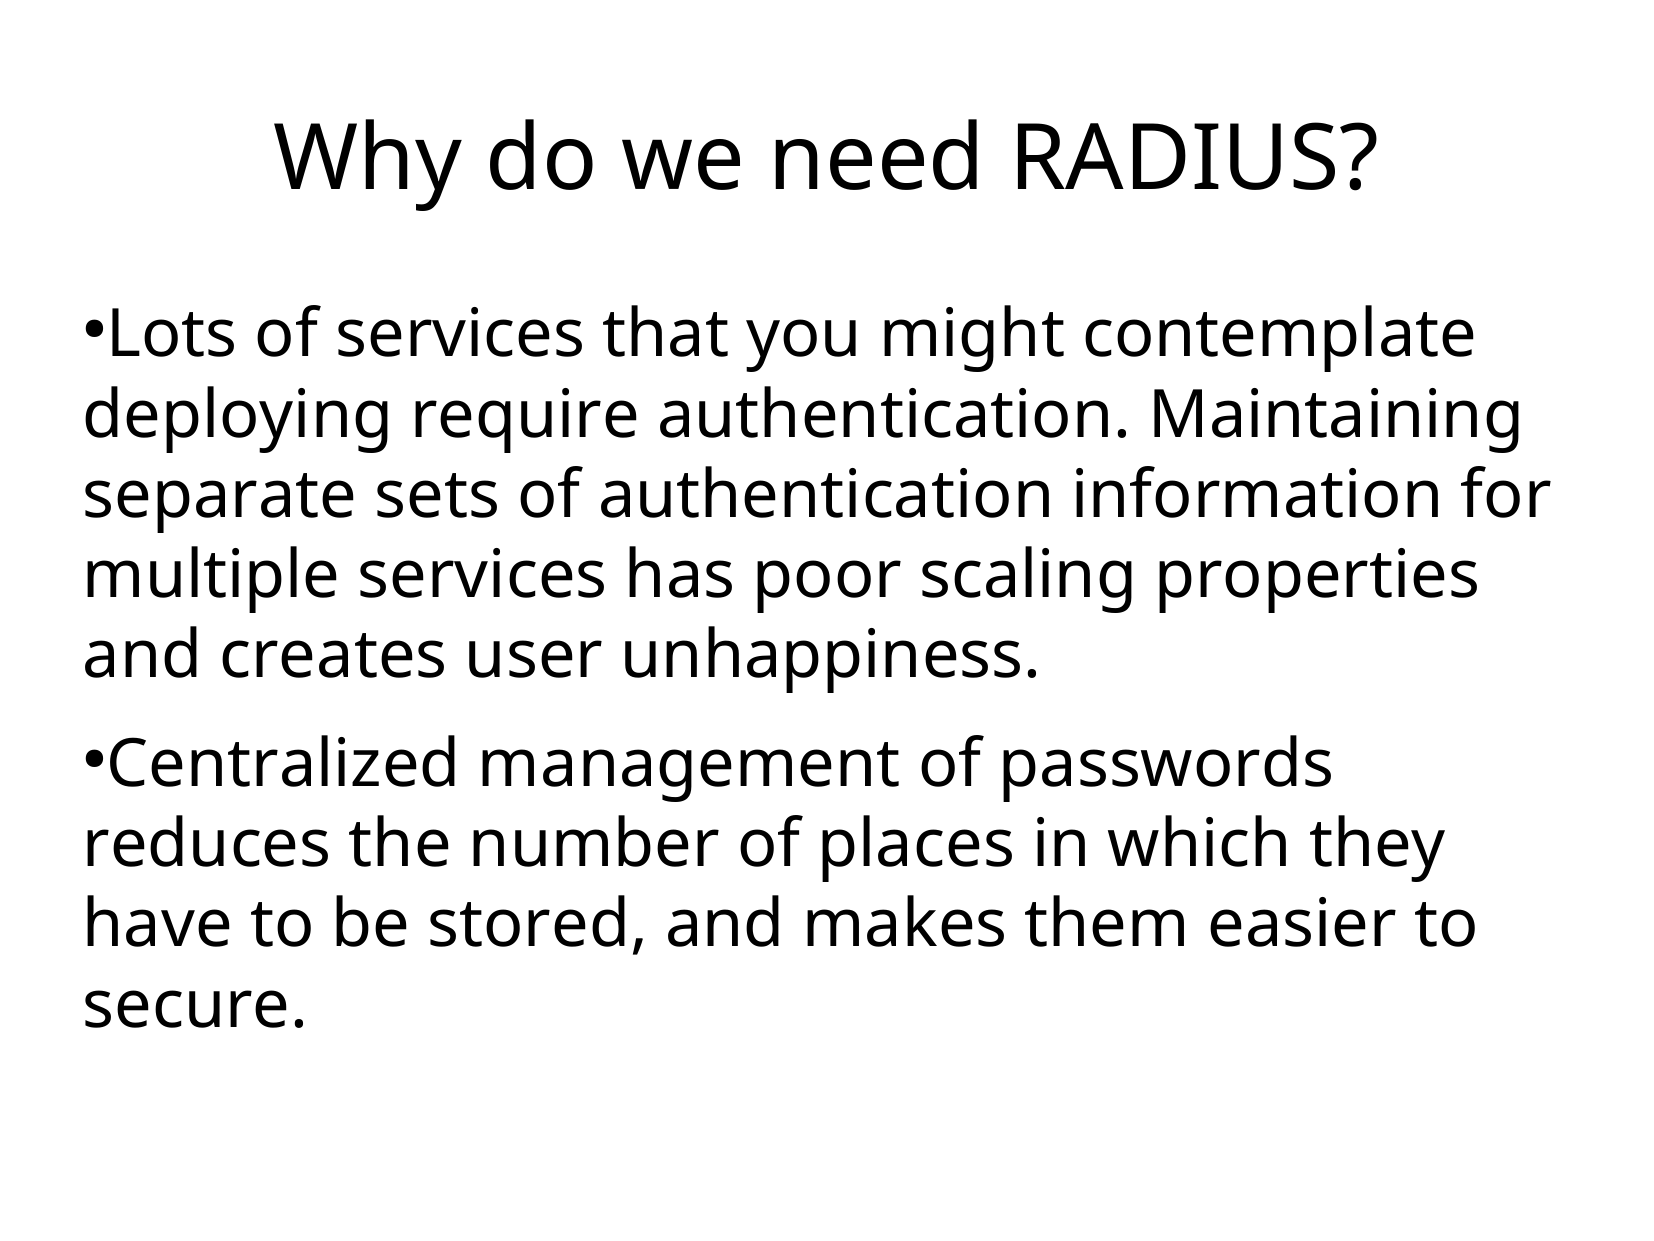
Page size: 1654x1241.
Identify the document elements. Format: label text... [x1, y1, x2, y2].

list Lots of services that you might contemplate deploying require authentication. Maintaining separate sets of authentication information for multiple services has poor scaling properties and creates user unhappiness. Centralized management of passwords reduces the number of places in which they have to be stored, and makes them easier to secure. [82, 290, 1571, 1109]
title Why do we need RADIUS? [82, 49, 1571, 257]
